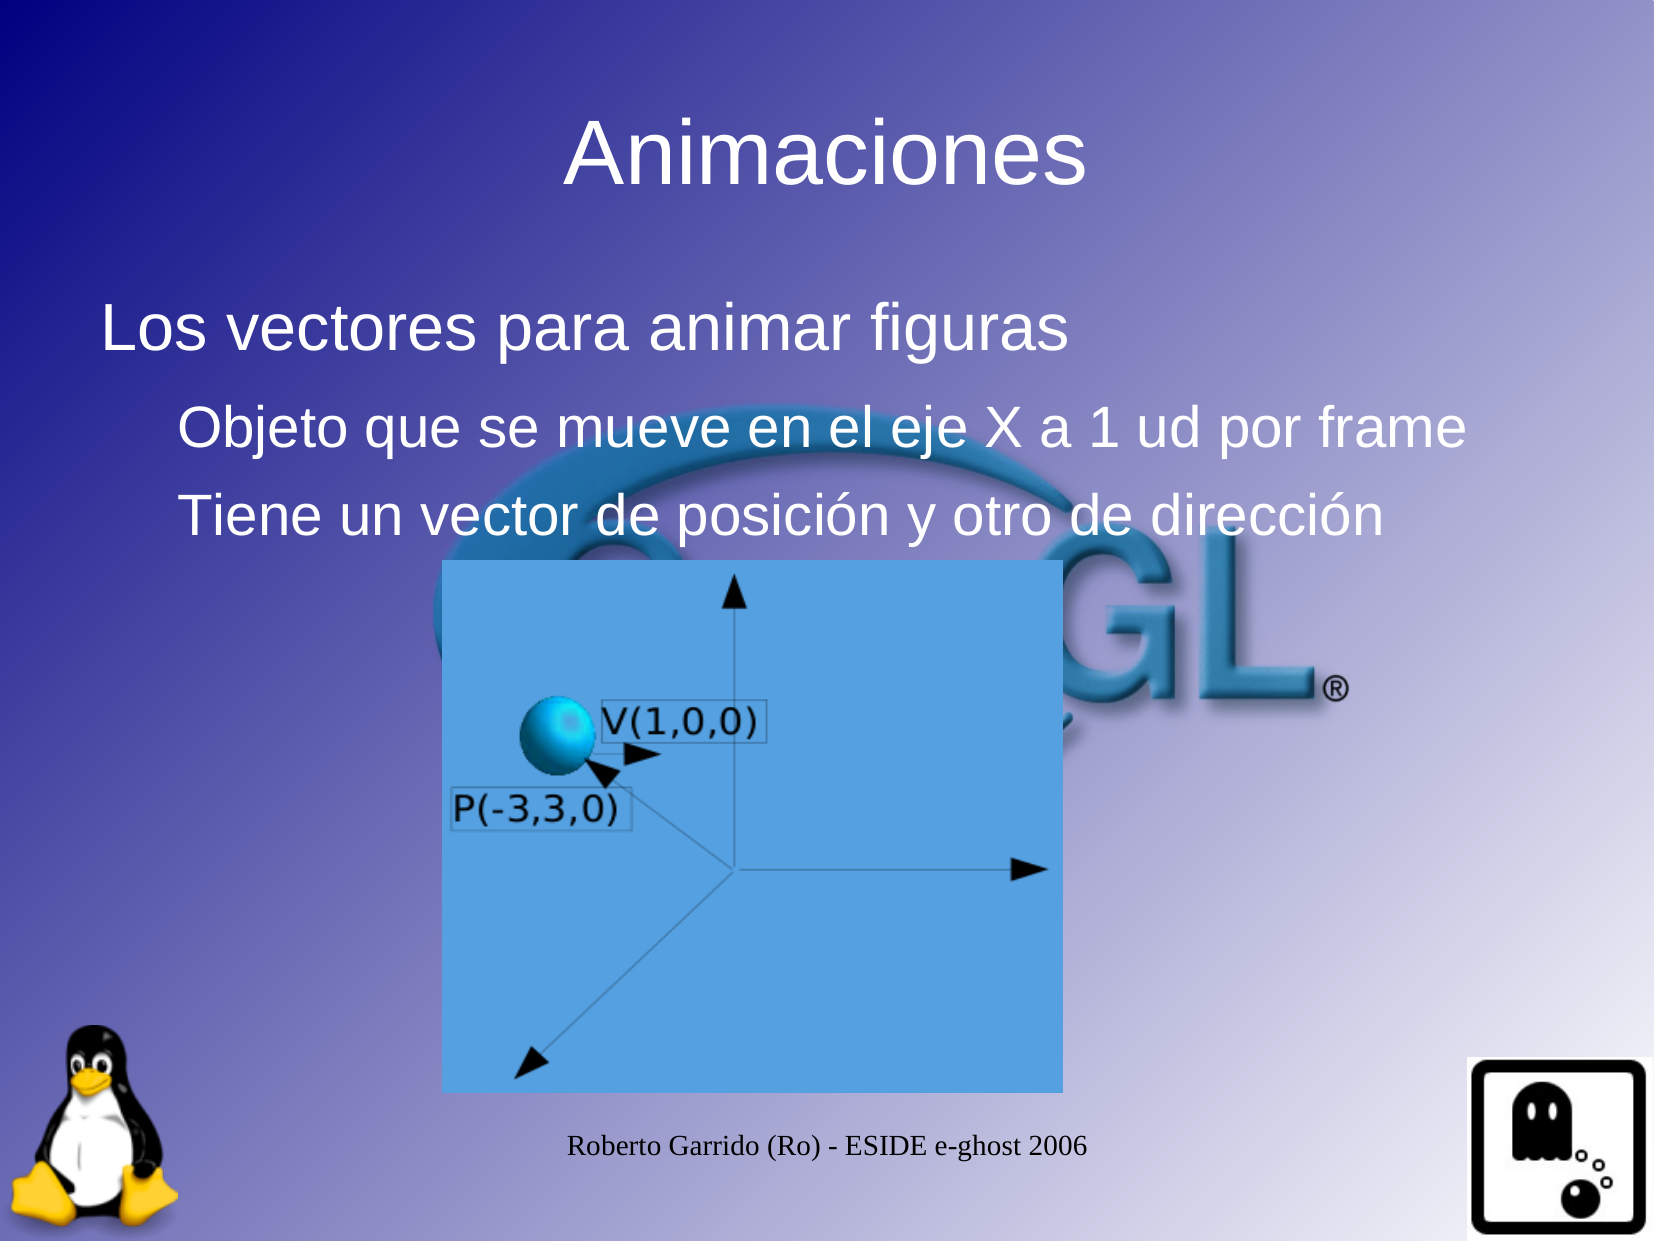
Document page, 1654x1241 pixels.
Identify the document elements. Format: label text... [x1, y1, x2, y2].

list Los vectores para animar figuras Objeto que se mueve en el eje X a 1 ud por frame Tiene un vector de posición y otro de dirección [82, 290, 1571, 1109]
title Animaciones [82, 49, 1571, 257]
picture [442, 560, 1063, 1093]
picture [0, 1025, 178, 1241]
picture [1467, 1057, 1654, 1241]
